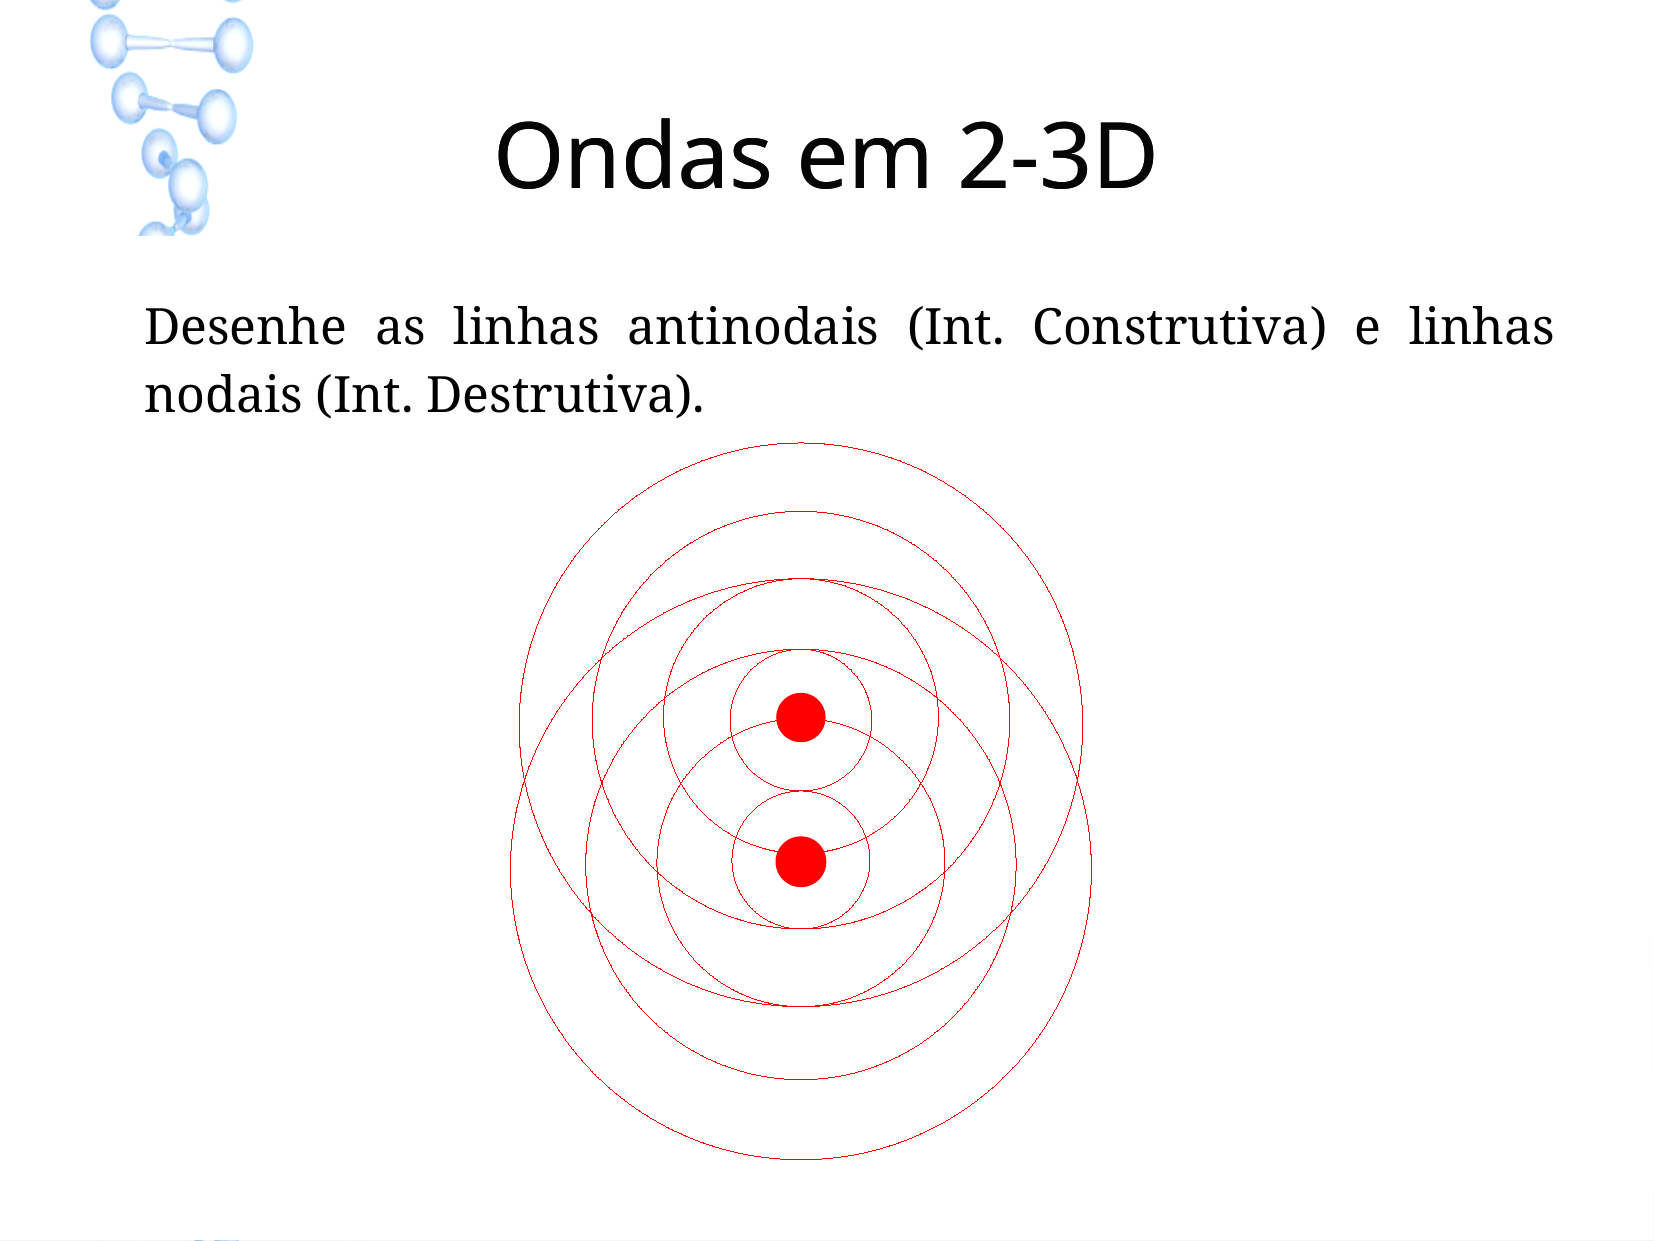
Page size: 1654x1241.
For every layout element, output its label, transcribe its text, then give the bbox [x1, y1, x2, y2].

text_box [0, 236, 1654, 1241]
text_box Desenhe as linhas antinodais (Int. Construtiva) e linhas nodais (Int. Destrutiva). [129, 283, 1571, 416]
picture [0, 0, 1654, 236]
title Ondas em 2-3D [82, 49, 1571, 257]
